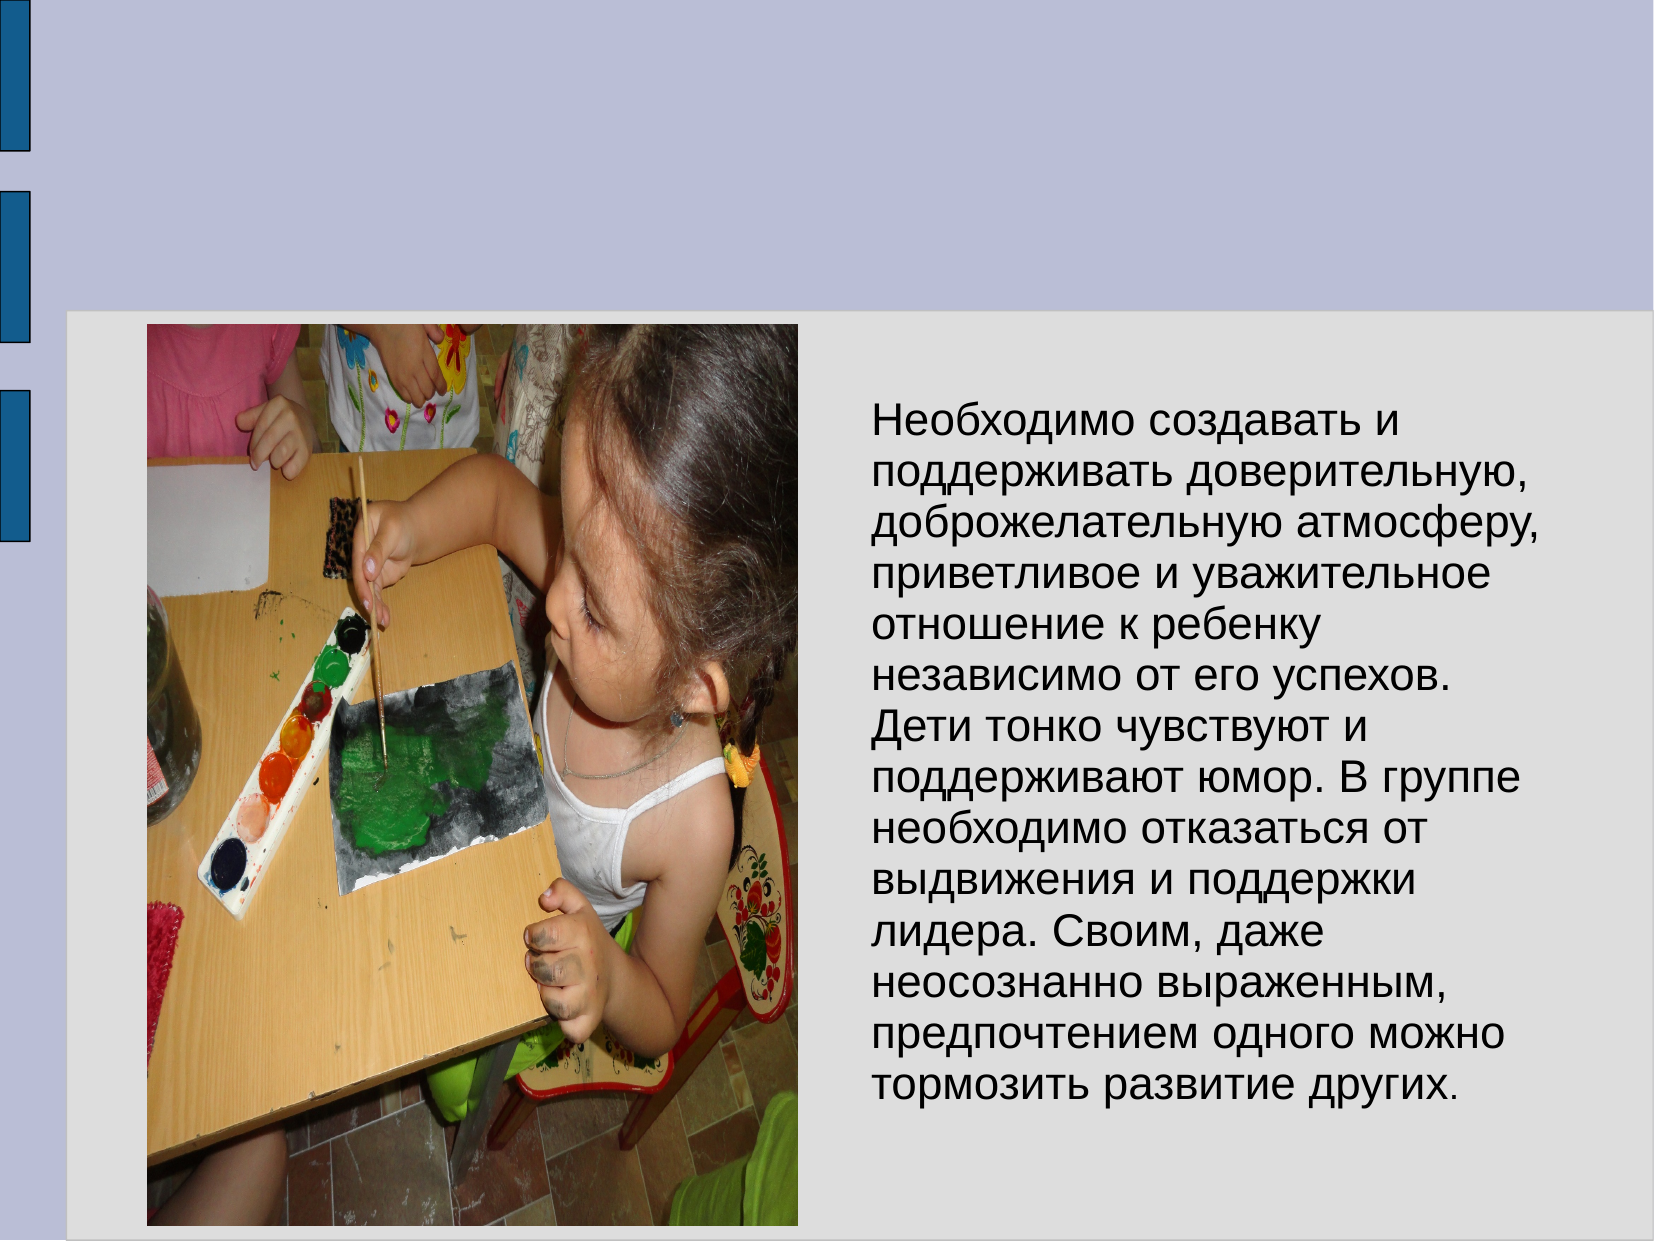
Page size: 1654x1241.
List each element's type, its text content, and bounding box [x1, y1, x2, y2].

text_box Необходимо создавать и поддерживать доверительную, доброжелательную атмосферу, приветливое и уважительное отношение к ребенку независимо от его успехов. Дети тонко чувствуют и поддерживают юмор. В группе необходимо отказаться от выдвижения и поддержки лидера. Своим, даже неосознанно выраженным, предпочтением одного можно тормозить развитие других. [856, 383, 1565, 1160]
picture [147, 324, 798, 1226]
